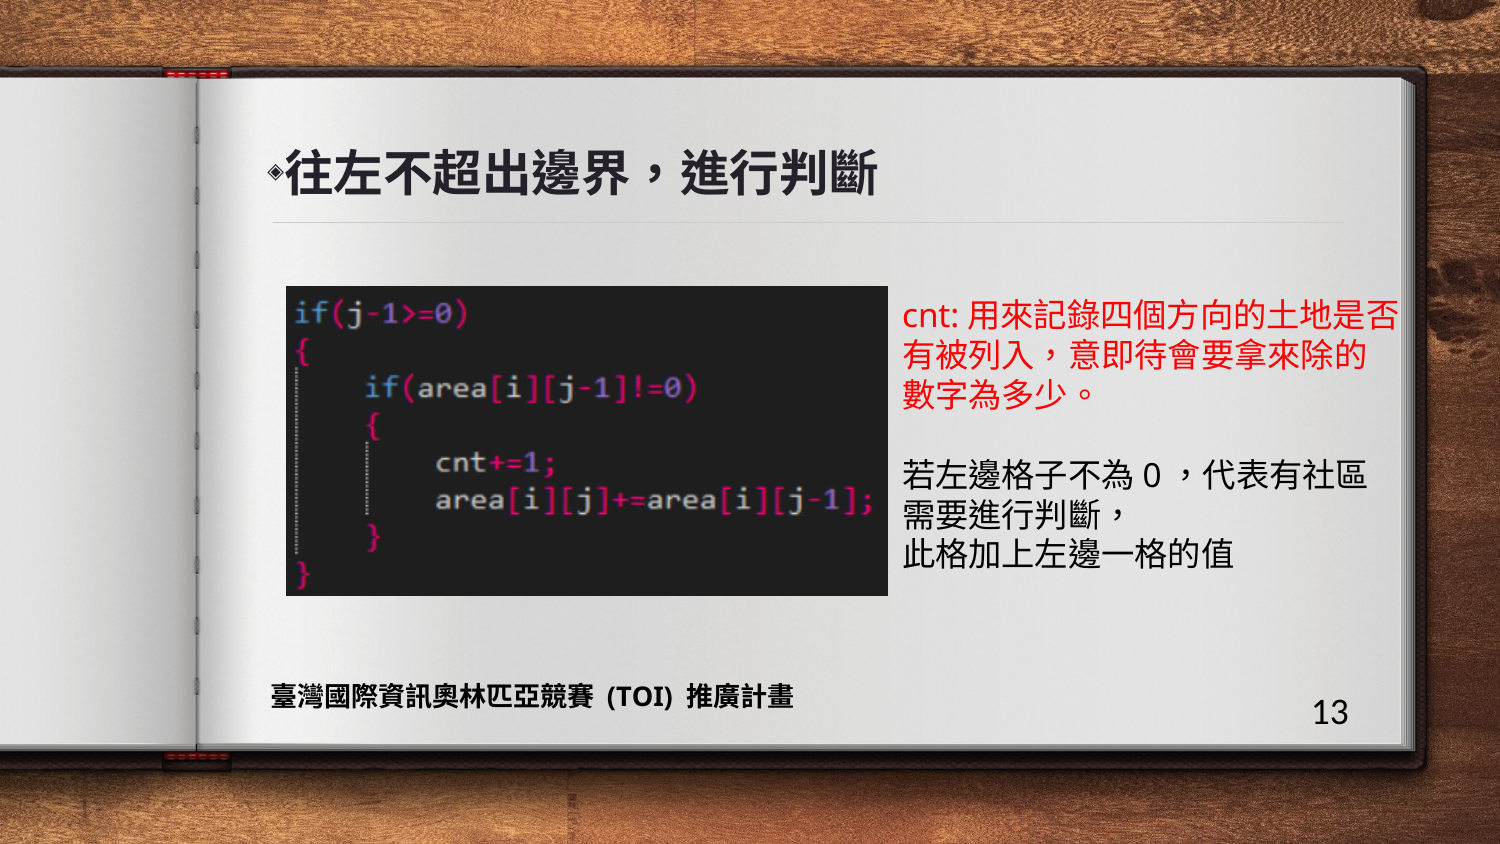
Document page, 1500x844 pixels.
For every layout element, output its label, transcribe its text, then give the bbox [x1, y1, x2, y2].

text_box [1295, 672, 1386, 737]
text_box cnt:用來記錄四個方向的土地是否 有被列入，意即待會要拿來除的 數字為多少。 若左邊格子不為0，代表有社區 需要進行判斷， 此格加上左邊一格的值 [888, 286, 1500, 585]
list 往左不超出邊界，進行判斷 [252, 126, 1194, 216]
picture [286, 286, 888, 596]
